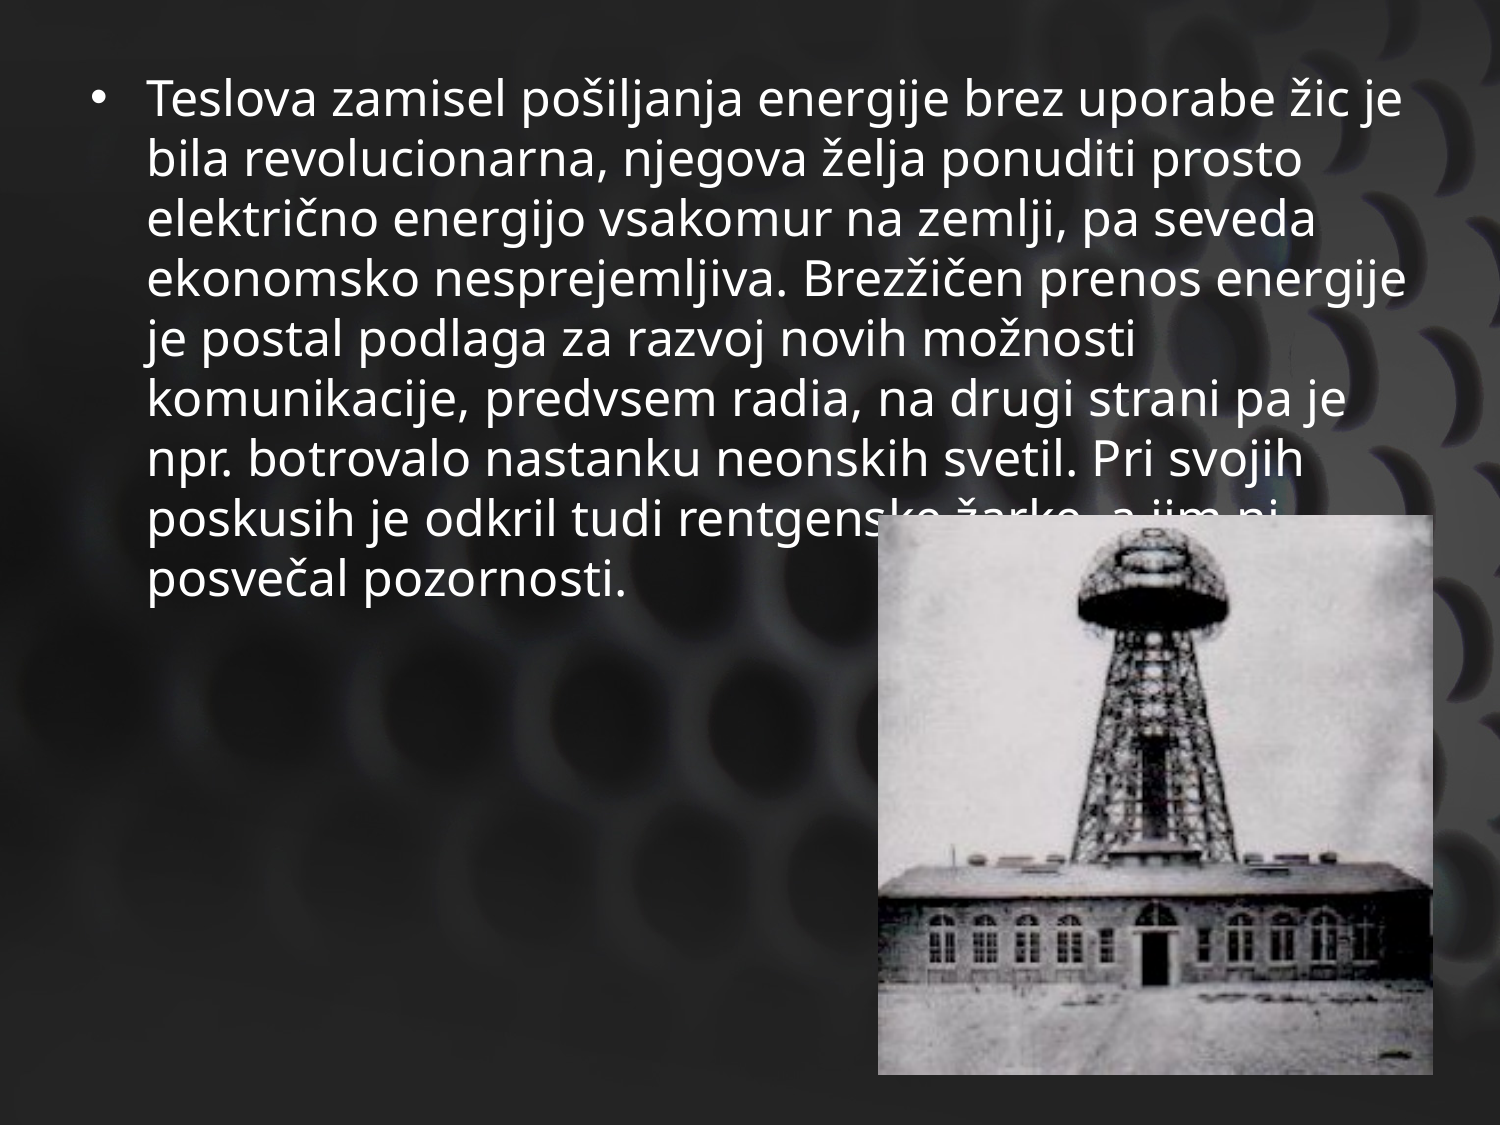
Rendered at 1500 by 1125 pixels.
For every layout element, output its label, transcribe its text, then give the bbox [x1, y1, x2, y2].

picture [0, 0, 1500, 1125]
list Teslova zamisel pošiljanja energije brez uporabe žic je bila revolucionarna, njegova želja ponuditi prosto električno energijo vsakomur na zemlji, pa seveda ekonomsko nesprejemljiva. Brezžičen prenos energije je postal podlaga za razvoj novih možnosti komunikacije, predvsem radia, na drugi strani pa je npr. botrovalo nastanku neonskih svetil. Pri svojih poskusih je odkril tudi rentgenske žarke, a jim ni posvečal pozornosti. [75, 58, 1425, 1005]
